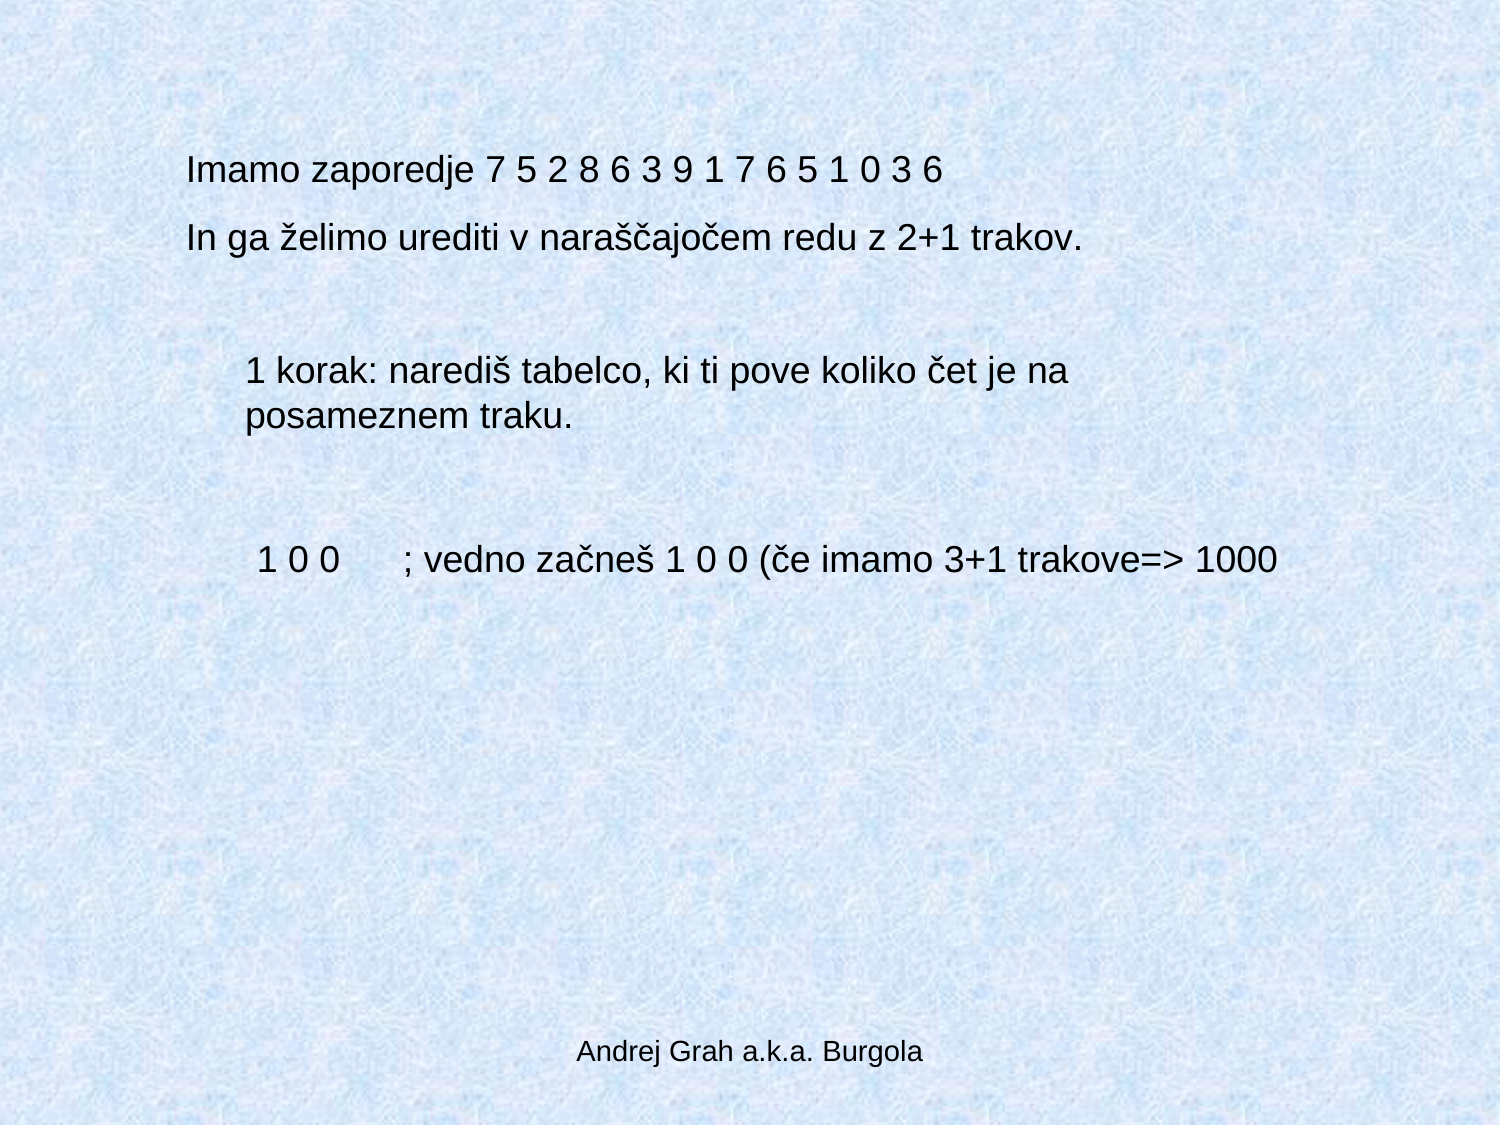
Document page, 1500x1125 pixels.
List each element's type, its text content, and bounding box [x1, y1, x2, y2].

text_box 1 korak: narediš tabelco, ki ti pove koliko čet je na posameznem traku. [230, 337, 1223, 444]
text_box 1 0 0 ; vedno začneš 1 0 0 (če imamo 3+1 trakove=> 1000 [242, 527, 1400, 588]
picture [0, 0, 1500, 1125]
text_box Andrej Grah a.k.a. Burgola [512, 1024, 988, 1103]
text_box Imamo zaporedje 7 5 2 8 6 3 9 1 7 6 5 1 0 3 6 In ga želimo urediti v naraščajočem redu z 2+1 trakov. [171, 137, 1223, 267]
